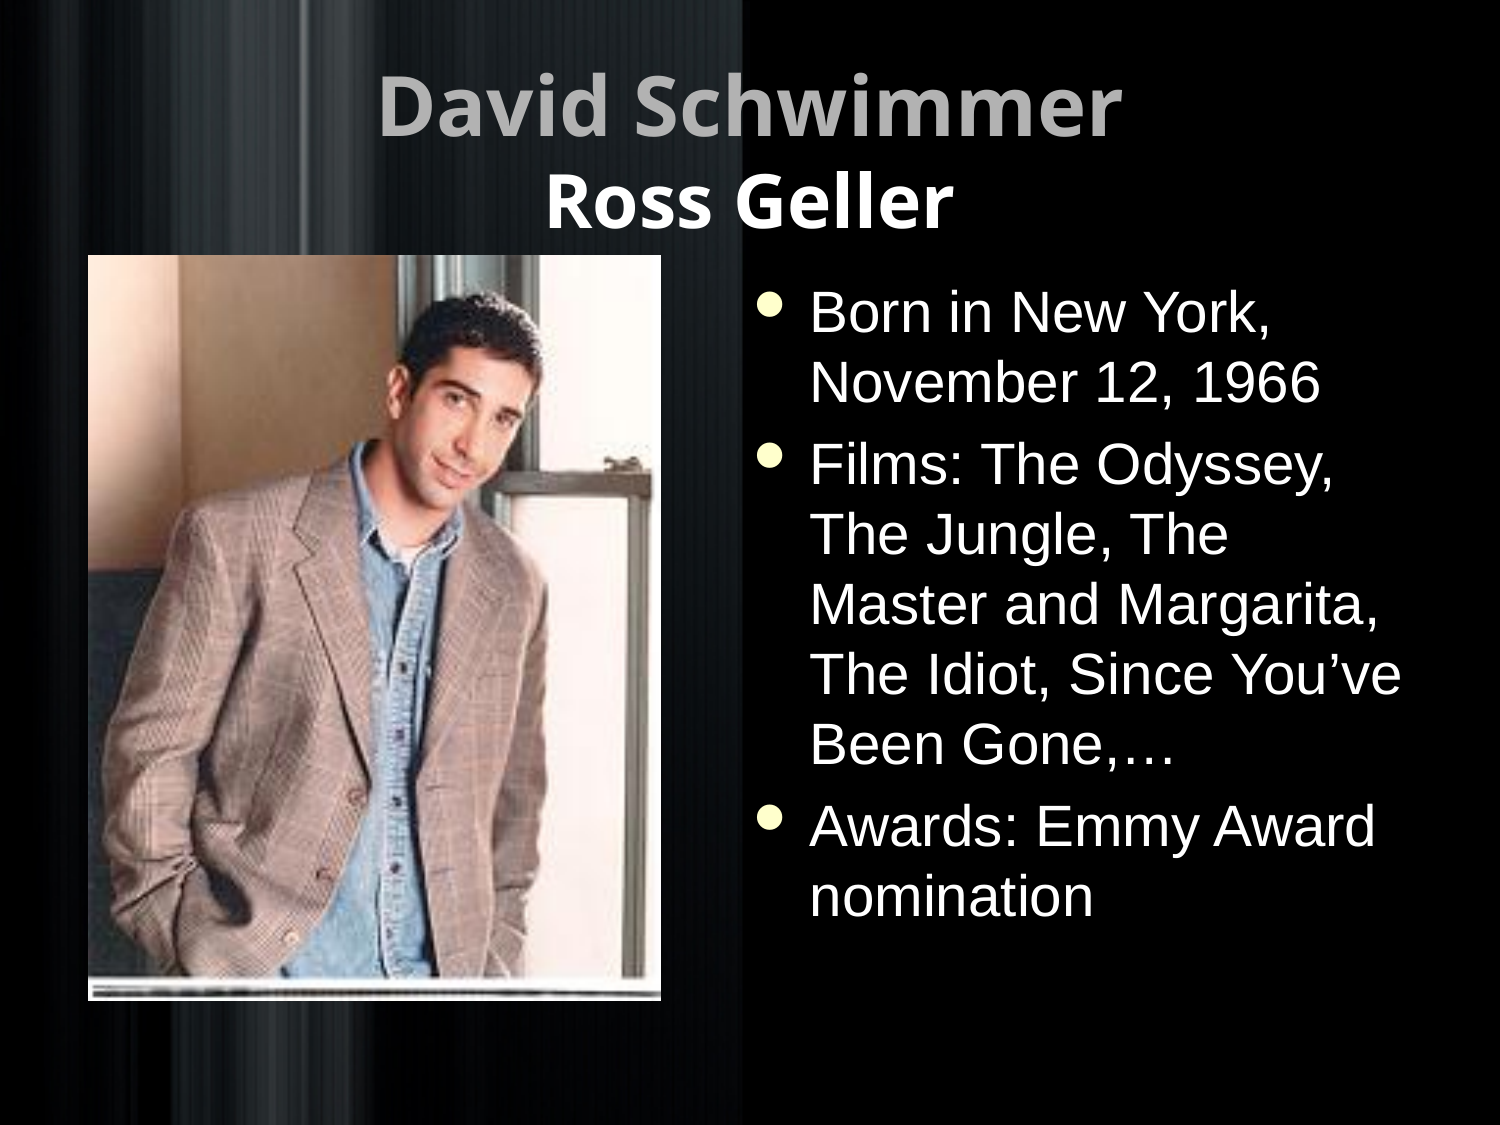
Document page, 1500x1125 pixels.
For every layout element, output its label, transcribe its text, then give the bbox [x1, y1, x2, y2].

picture [0, 0, 750, 1125]
title David Schwimmer Ross Geller [75, 45, 1425, 233]
list Born in New York, November 12, 1966 Films: The Odyssey, The Jungle, The Master and Margarita, The Idiot, Since You’ve Been Gone,… Awards: Emmy Award nomination [738, 267, 1425, 1047]
